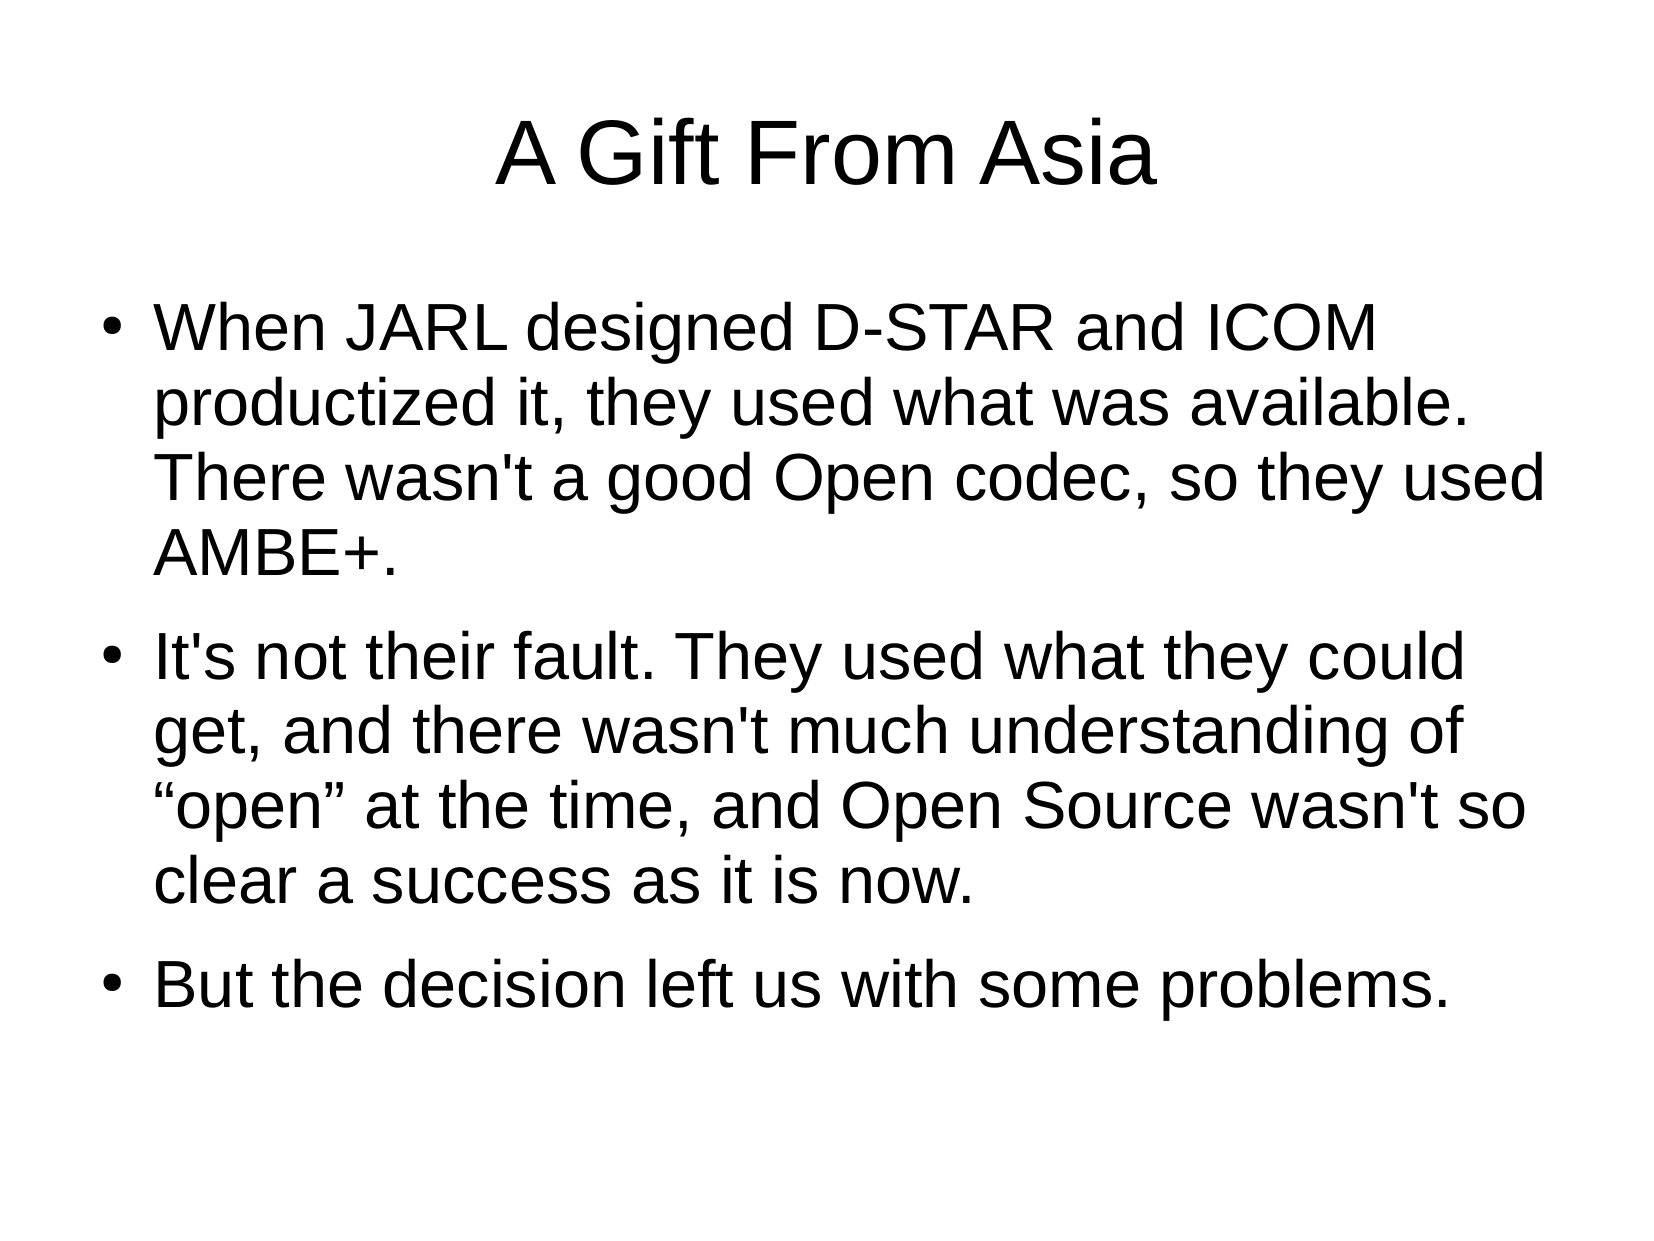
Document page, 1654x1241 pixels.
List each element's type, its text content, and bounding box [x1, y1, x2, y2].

title A Gift From Asia [82, 56, 1571, 250]
list When JARL designed D-STAR and ICOM productized it, they used what was available. There wasn't a good Open codec, so they used AMBE+. It's not their fault. They used what they could get, and there wasn't much understanding of “open” at the time, and Open Source wasn't so clear a success as it is now. But the decision left us with some problems. [82, 290, 1571, 1109]
